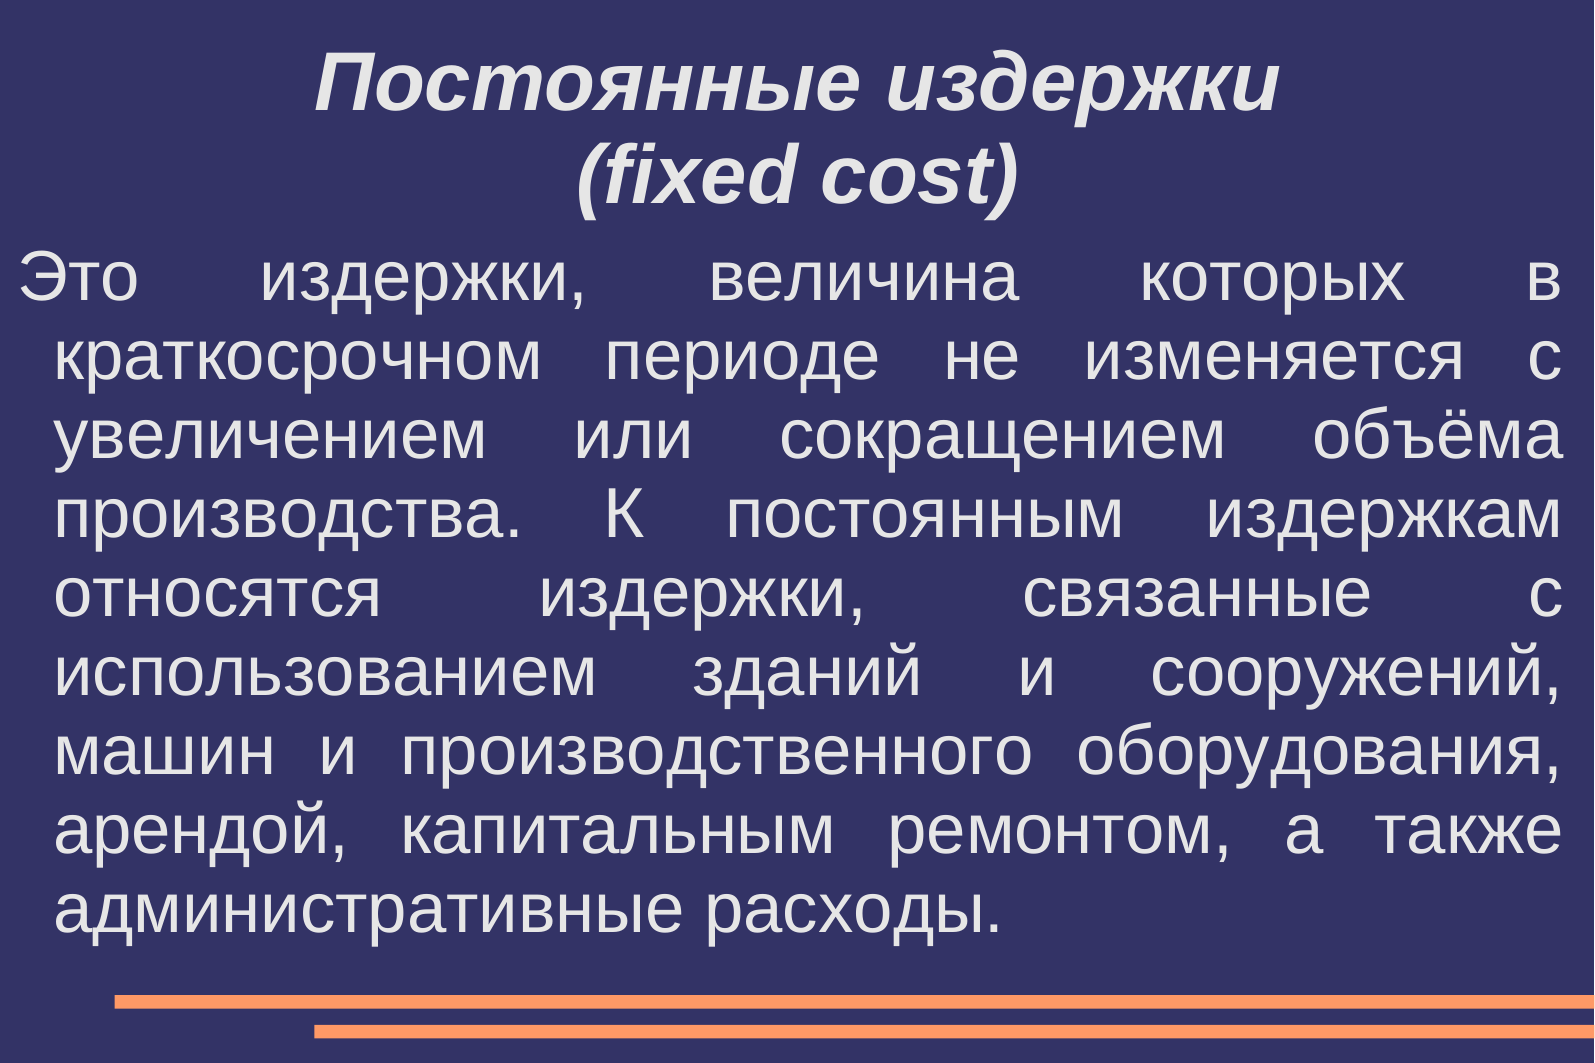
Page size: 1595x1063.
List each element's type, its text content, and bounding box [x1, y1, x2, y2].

title Постоянные издержки (fixed cost) [117, 35, 1479, 222]
list Это издержки, величина которых в краткосрочном периоде не изменяется с увеличением или сокращением объёма производства. К постоянным издержкам относятся издержки, связанные с использованием зданий и сооружений, машин и производственного оборудования, арендой, капитальным ремонтом, а также административные расходы. [0, 236, 1565, 975]
